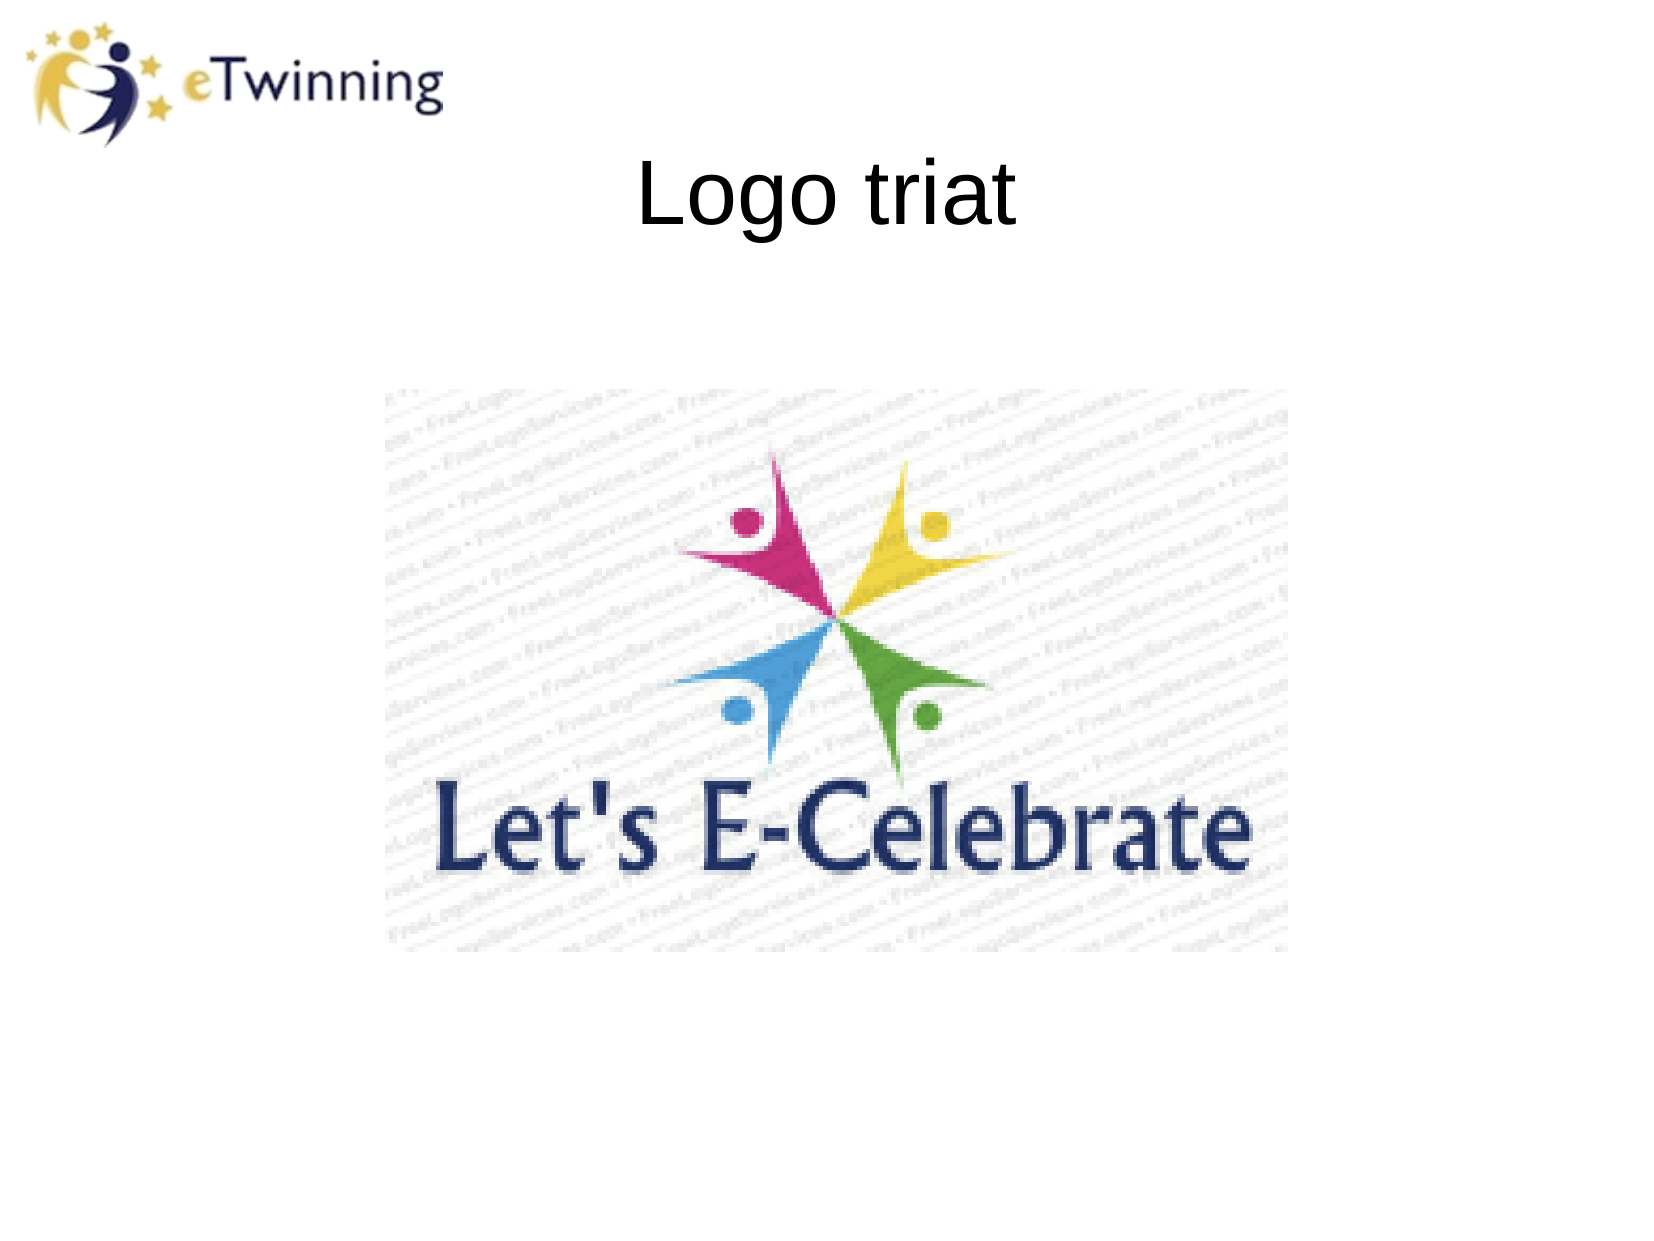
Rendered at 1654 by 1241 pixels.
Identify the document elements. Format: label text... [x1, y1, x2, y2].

picture [26, 20, 443, 148]
title Logo triat [82, 136, 1571, 249]
picture [385, 389, 1288, 952]
